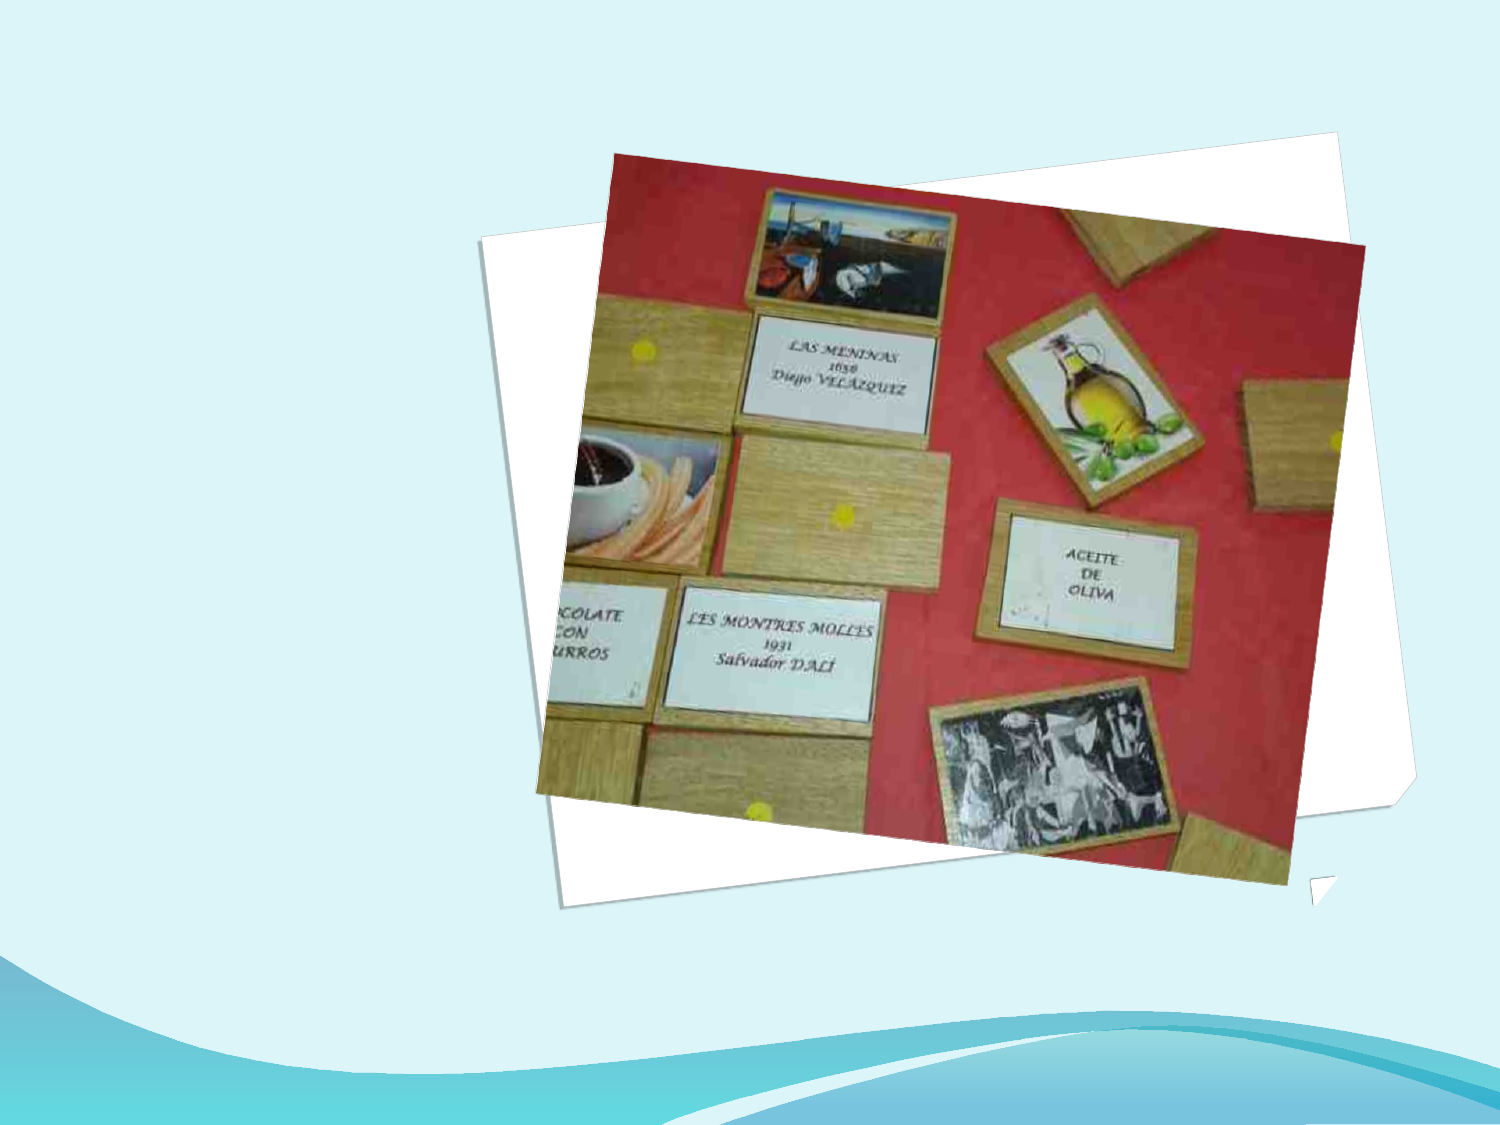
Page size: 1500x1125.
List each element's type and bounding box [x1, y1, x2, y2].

picture [535, 153, 1366, 886]
